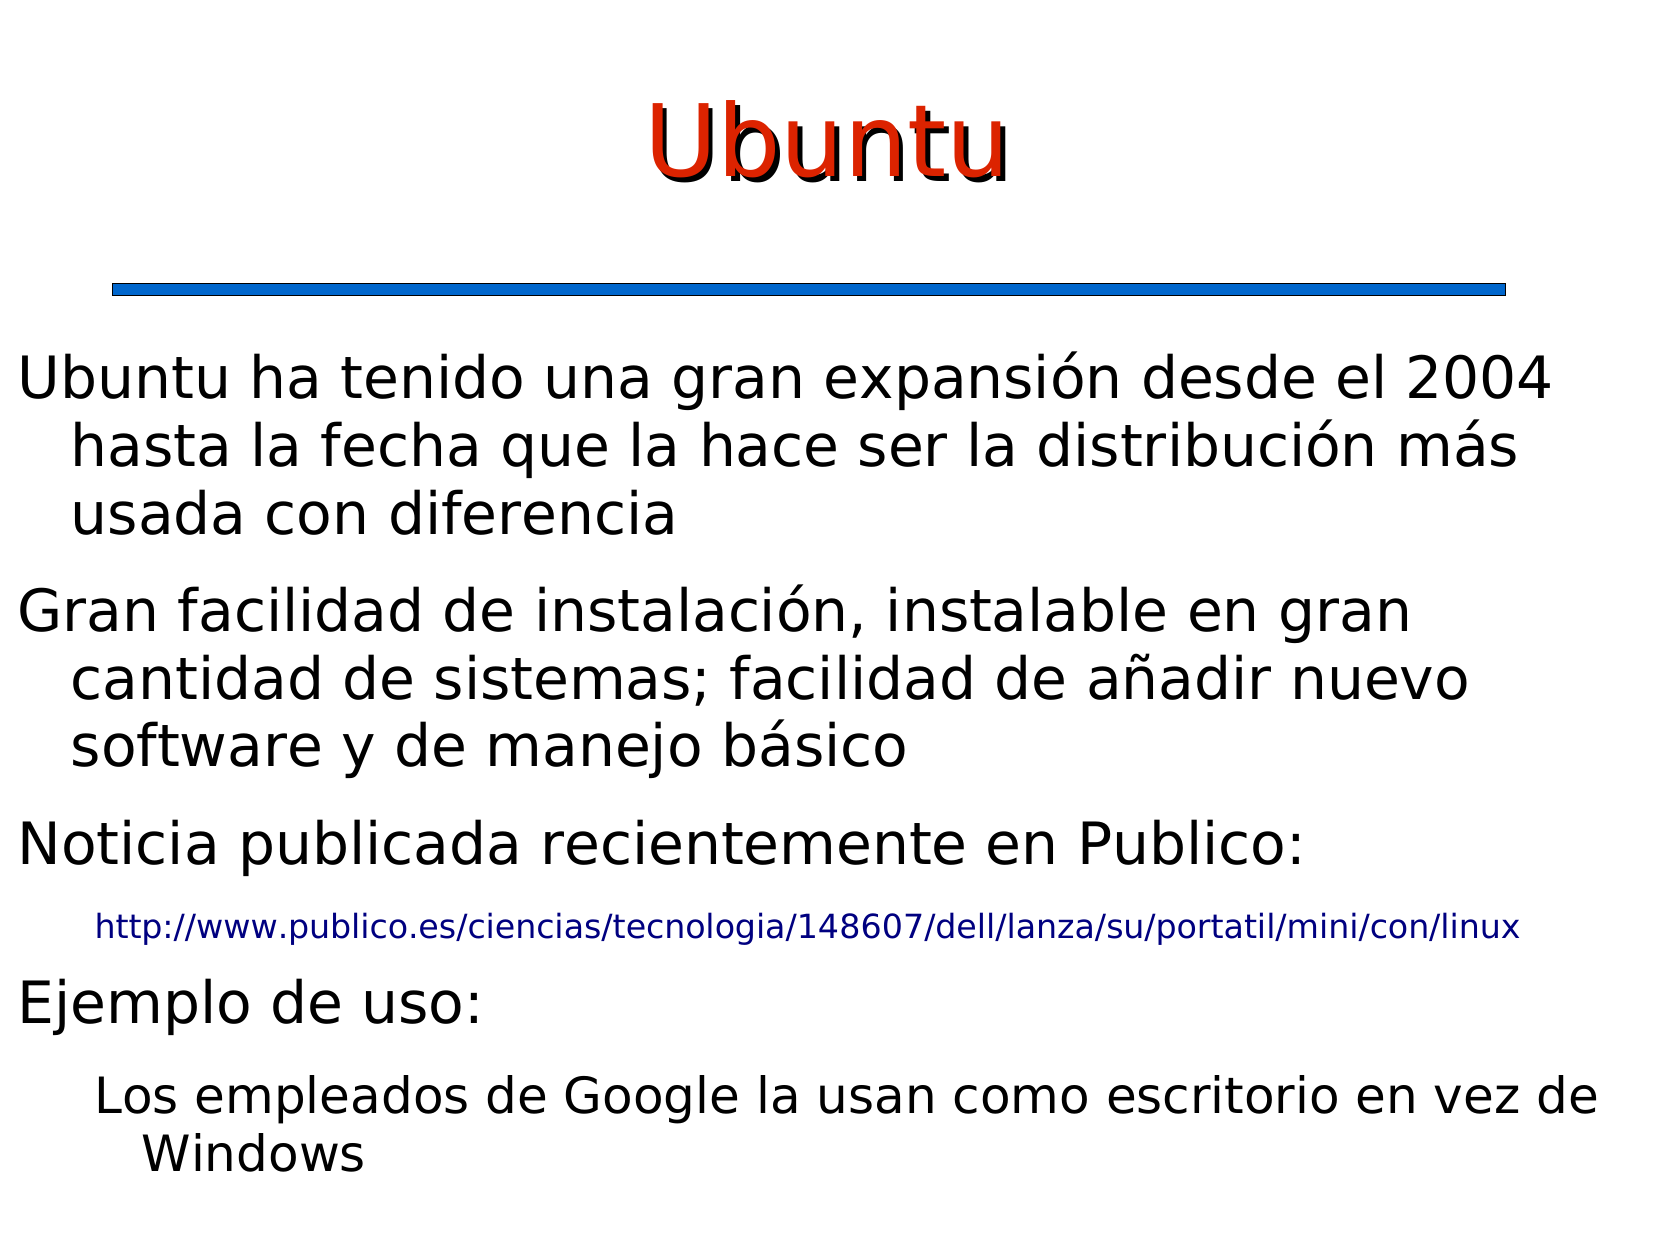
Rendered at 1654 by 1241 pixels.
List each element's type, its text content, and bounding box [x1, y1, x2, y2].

title Ubuntu [121, 37, 1534, 246]
list Ubuntu ha tenido una gran expansión desde el 2004 hasta la fecha que la hace ser la distribución más usada con diferencia Gran facilidad de instalación, instalable en gran cantidad de sistemas; facilidad de añadir nuevo software y de manejo básico Noticia publicada recientemente en Publico: http://www.publico.es/ciencias/tecnologia/148607/dell/lanza/su/portatil/mini/con/linux Ejemplo de uso: Los empleados de Google la usan como escritorio en vez de Windows [0, 344, 1654, 1184]
